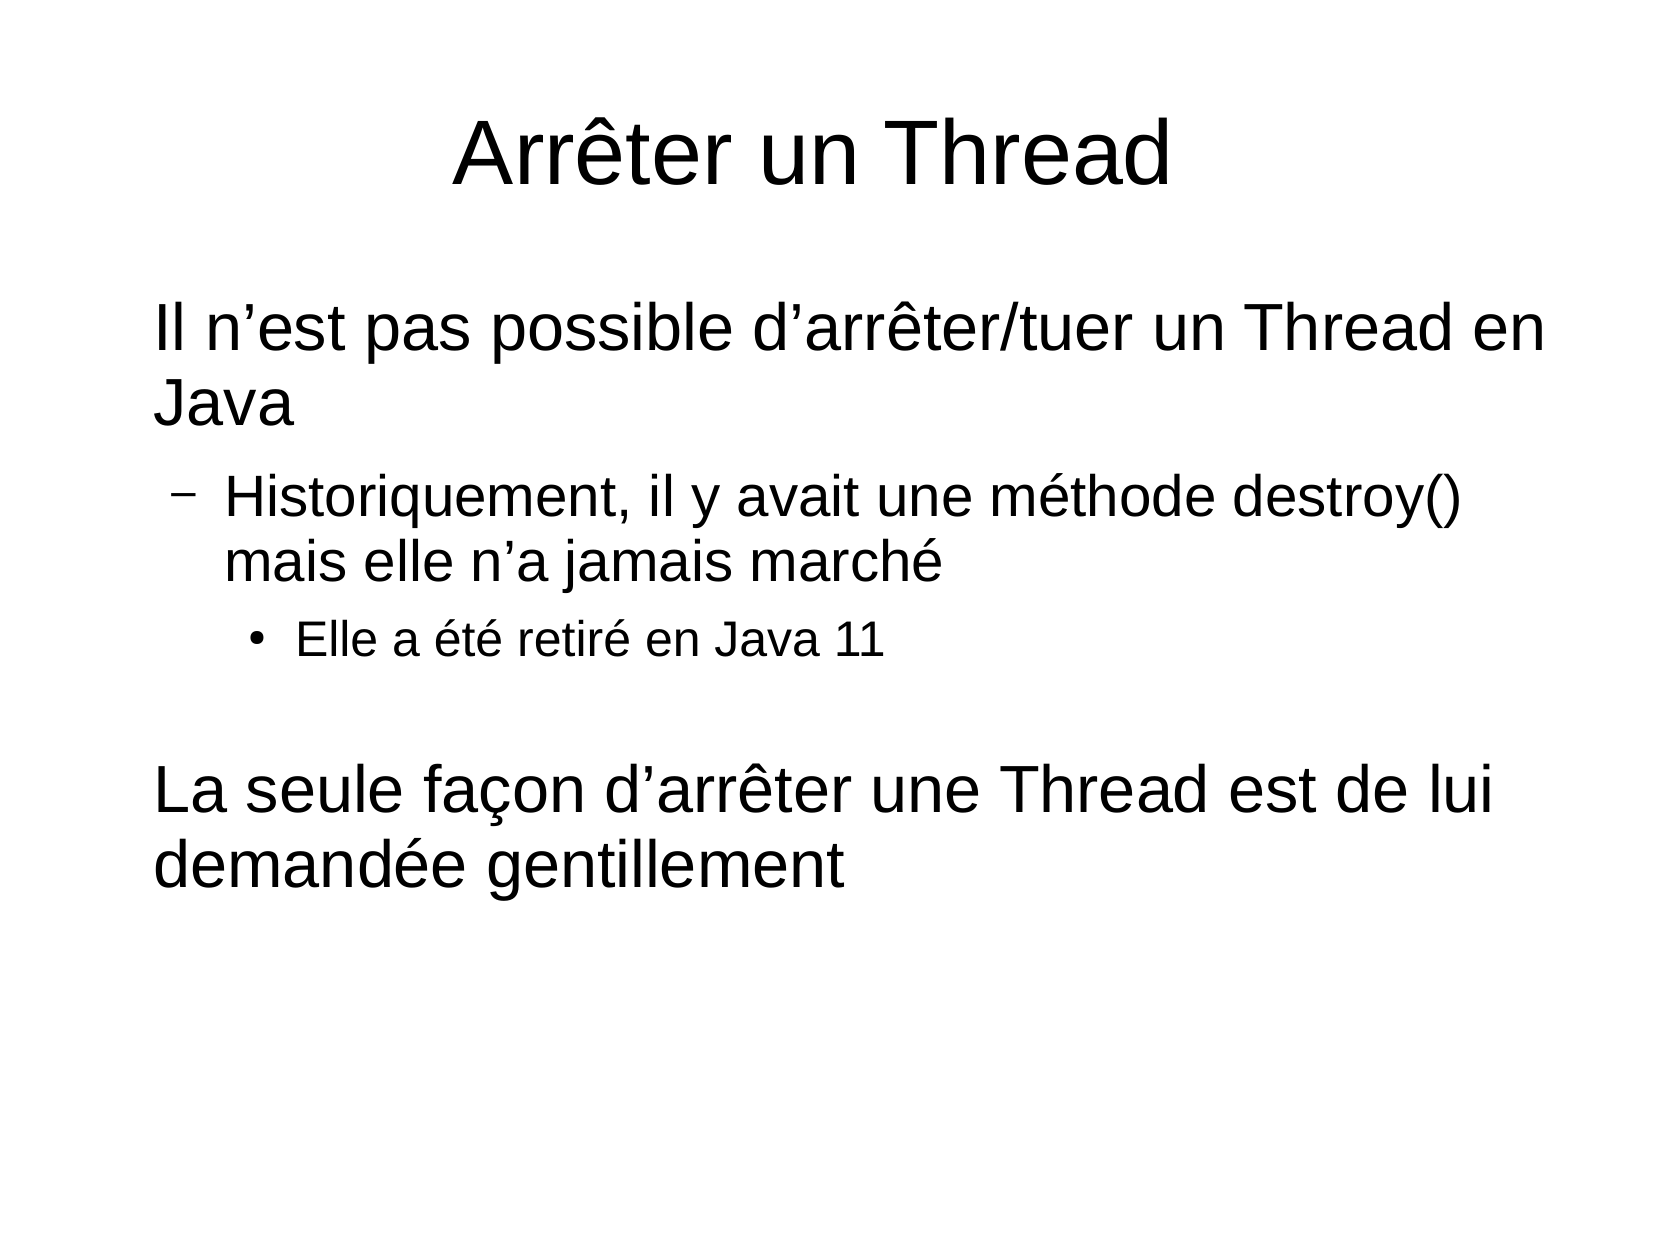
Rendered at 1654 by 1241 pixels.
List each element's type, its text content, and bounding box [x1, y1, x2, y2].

title Arrêter un Thread [82, 49, 1571, 257]
list Il n’est pas possible d’arrêter/tuer un Thread en Java Historiquement, il y avait une méthode destroy() mais elle n’a jamais marché Elle a été retiré en Java 11 La seule façon d’arrêter une Thread est de lui demandée gentillement [82, 290, 1571, 1010]
